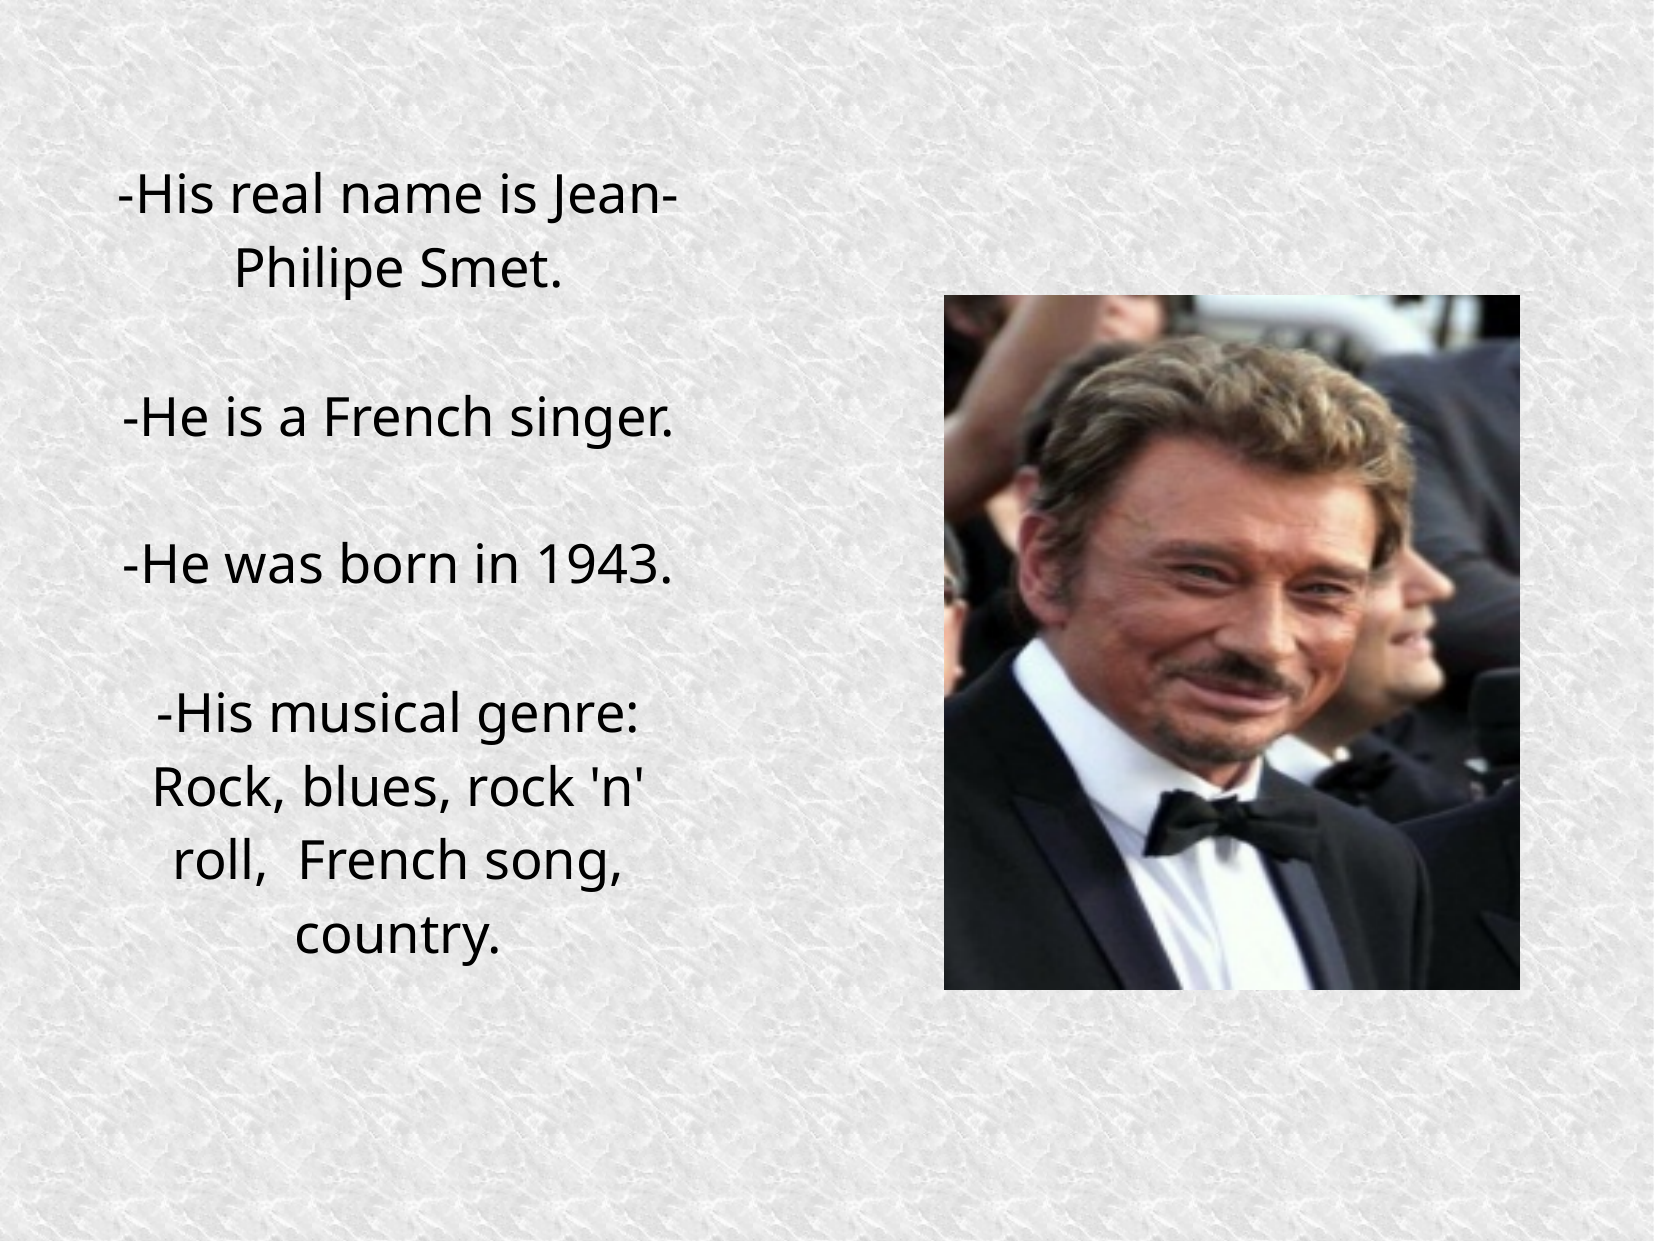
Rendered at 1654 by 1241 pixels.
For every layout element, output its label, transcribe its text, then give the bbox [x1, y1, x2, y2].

text_box -His real name is Jean-Philipe Smet. -He is a French singer. -He was born in 1943. -His musical genre: Rock, blues, rock 'n' roll, French song, country. [88, 148, 709, 1146]
picture [0, 0, 1654, 1241]
